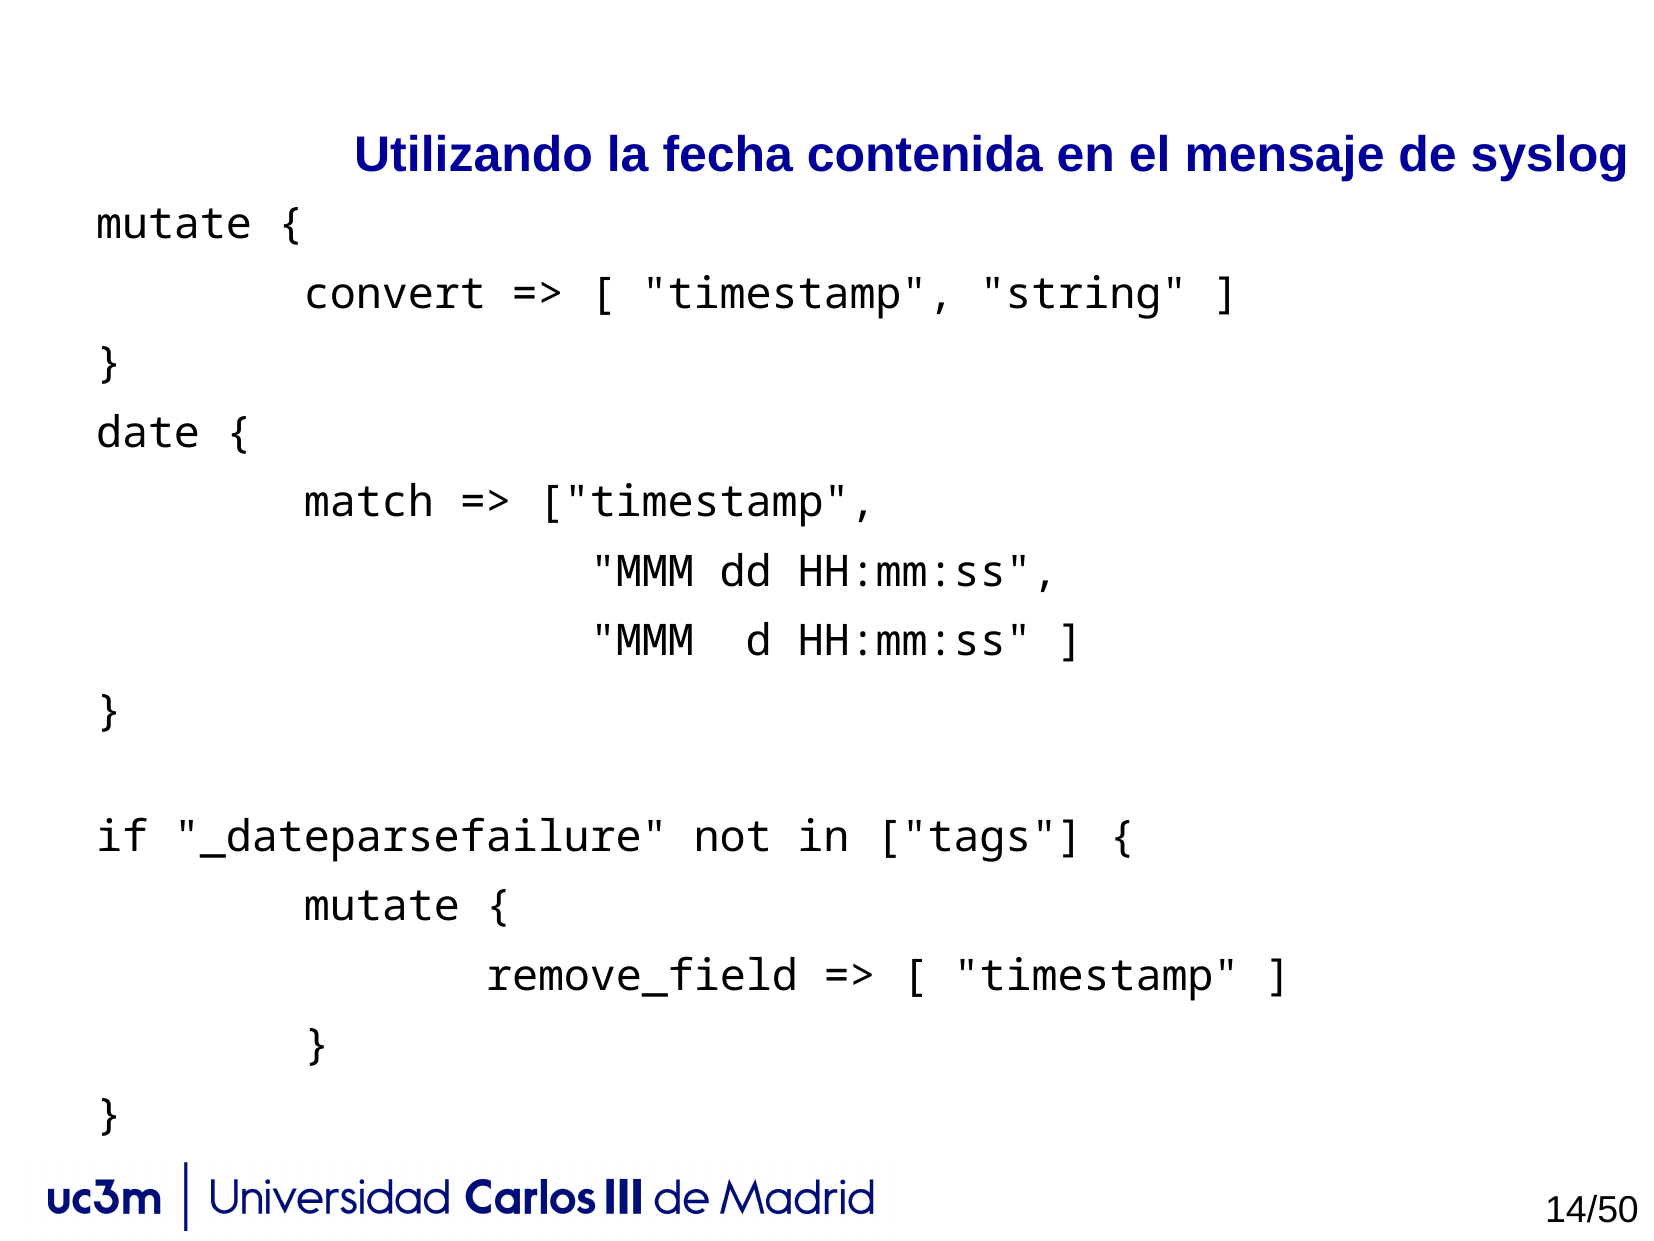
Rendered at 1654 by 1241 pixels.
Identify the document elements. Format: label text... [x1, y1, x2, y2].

text_box [96, 192, 1584, 1147]
picture [11, 1151, 910, 1241]
title Utilizando la fecha contenida en el mensaje de syslog [200, 0, 1630, 182]
